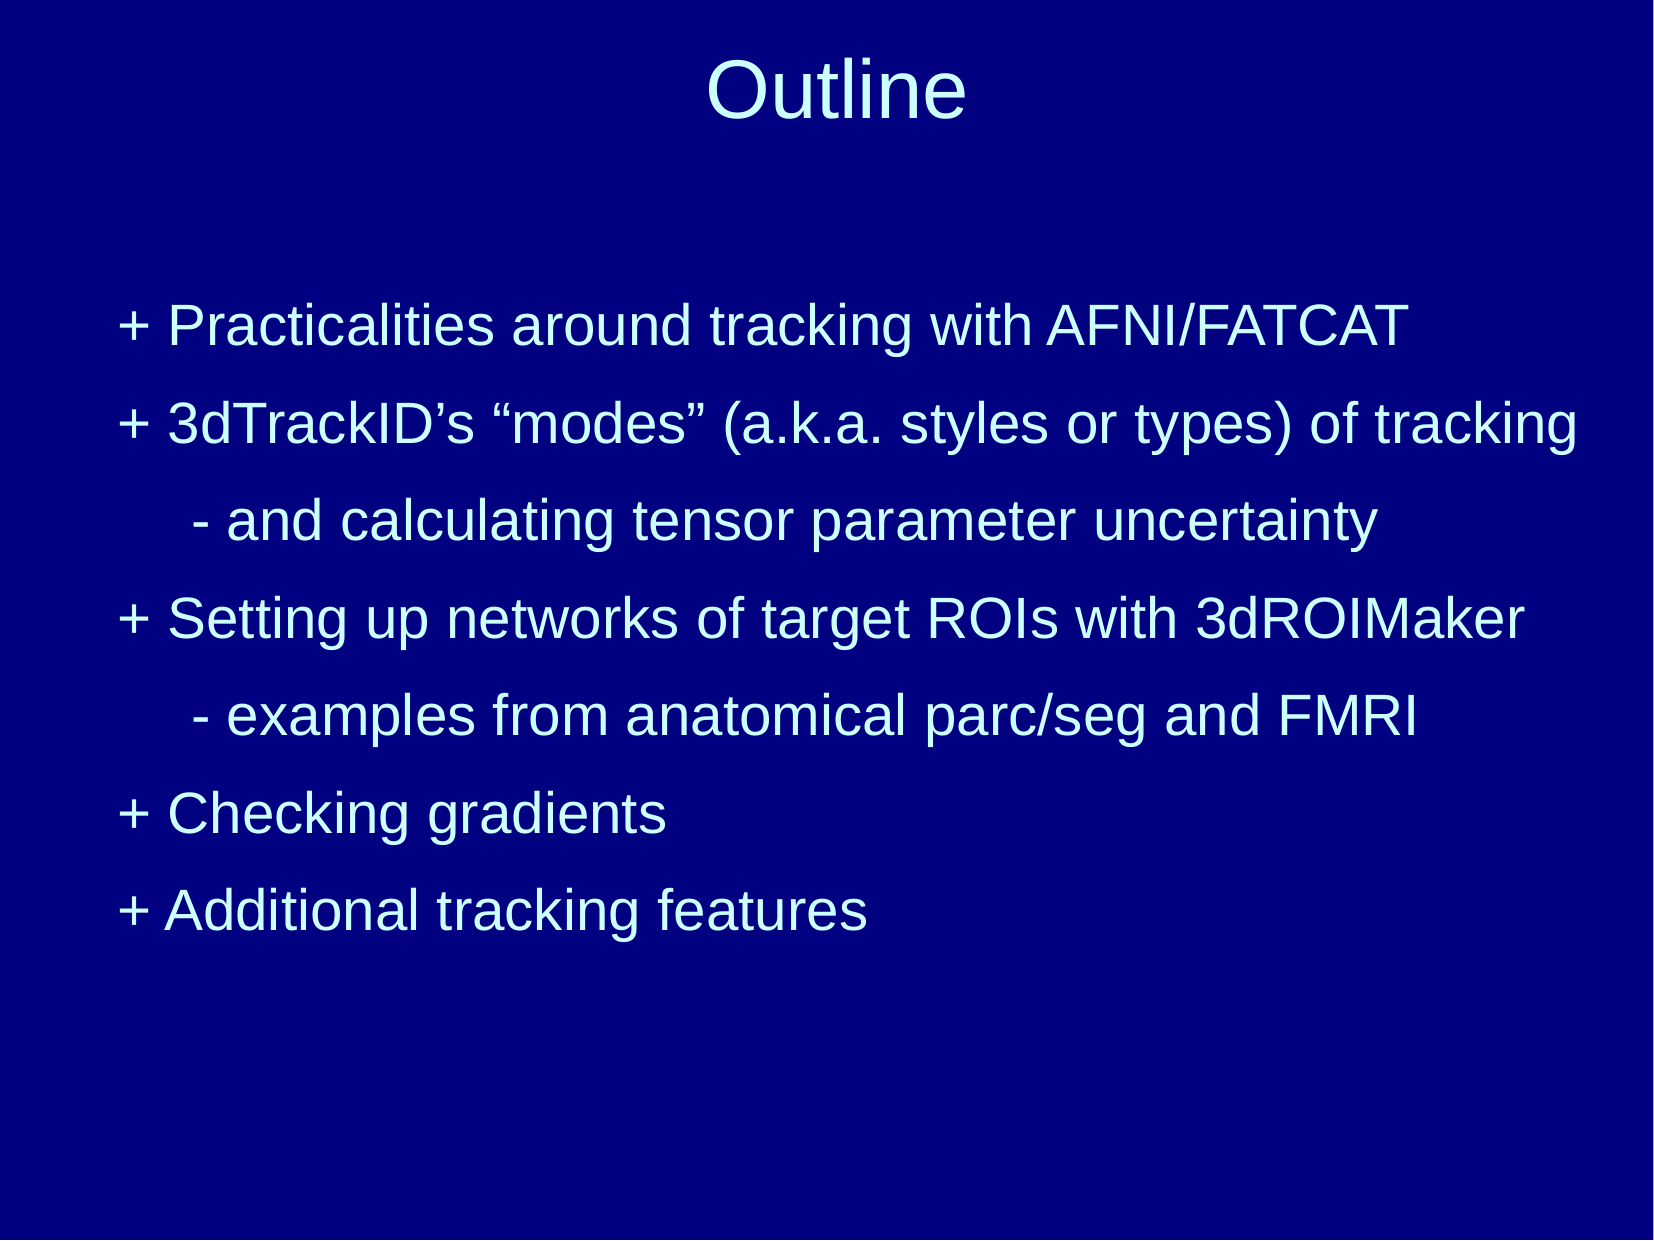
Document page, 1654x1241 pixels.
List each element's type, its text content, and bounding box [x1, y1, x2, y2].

text_box + Practicalities around tracking with AFNI/FATCAT + 3dTrackID’s “modes” (a.k.a. styles or types) of tracking - and calculating tensor parameter uncertainty + Setting up networks of target ROIs with 3dROIMaker - examples from anatomical parc/seg and FMRI + Checking gradients + Additional tracking features [102, 252, 1596, 1153]
title Outline [93, 5, 1582, 175]
